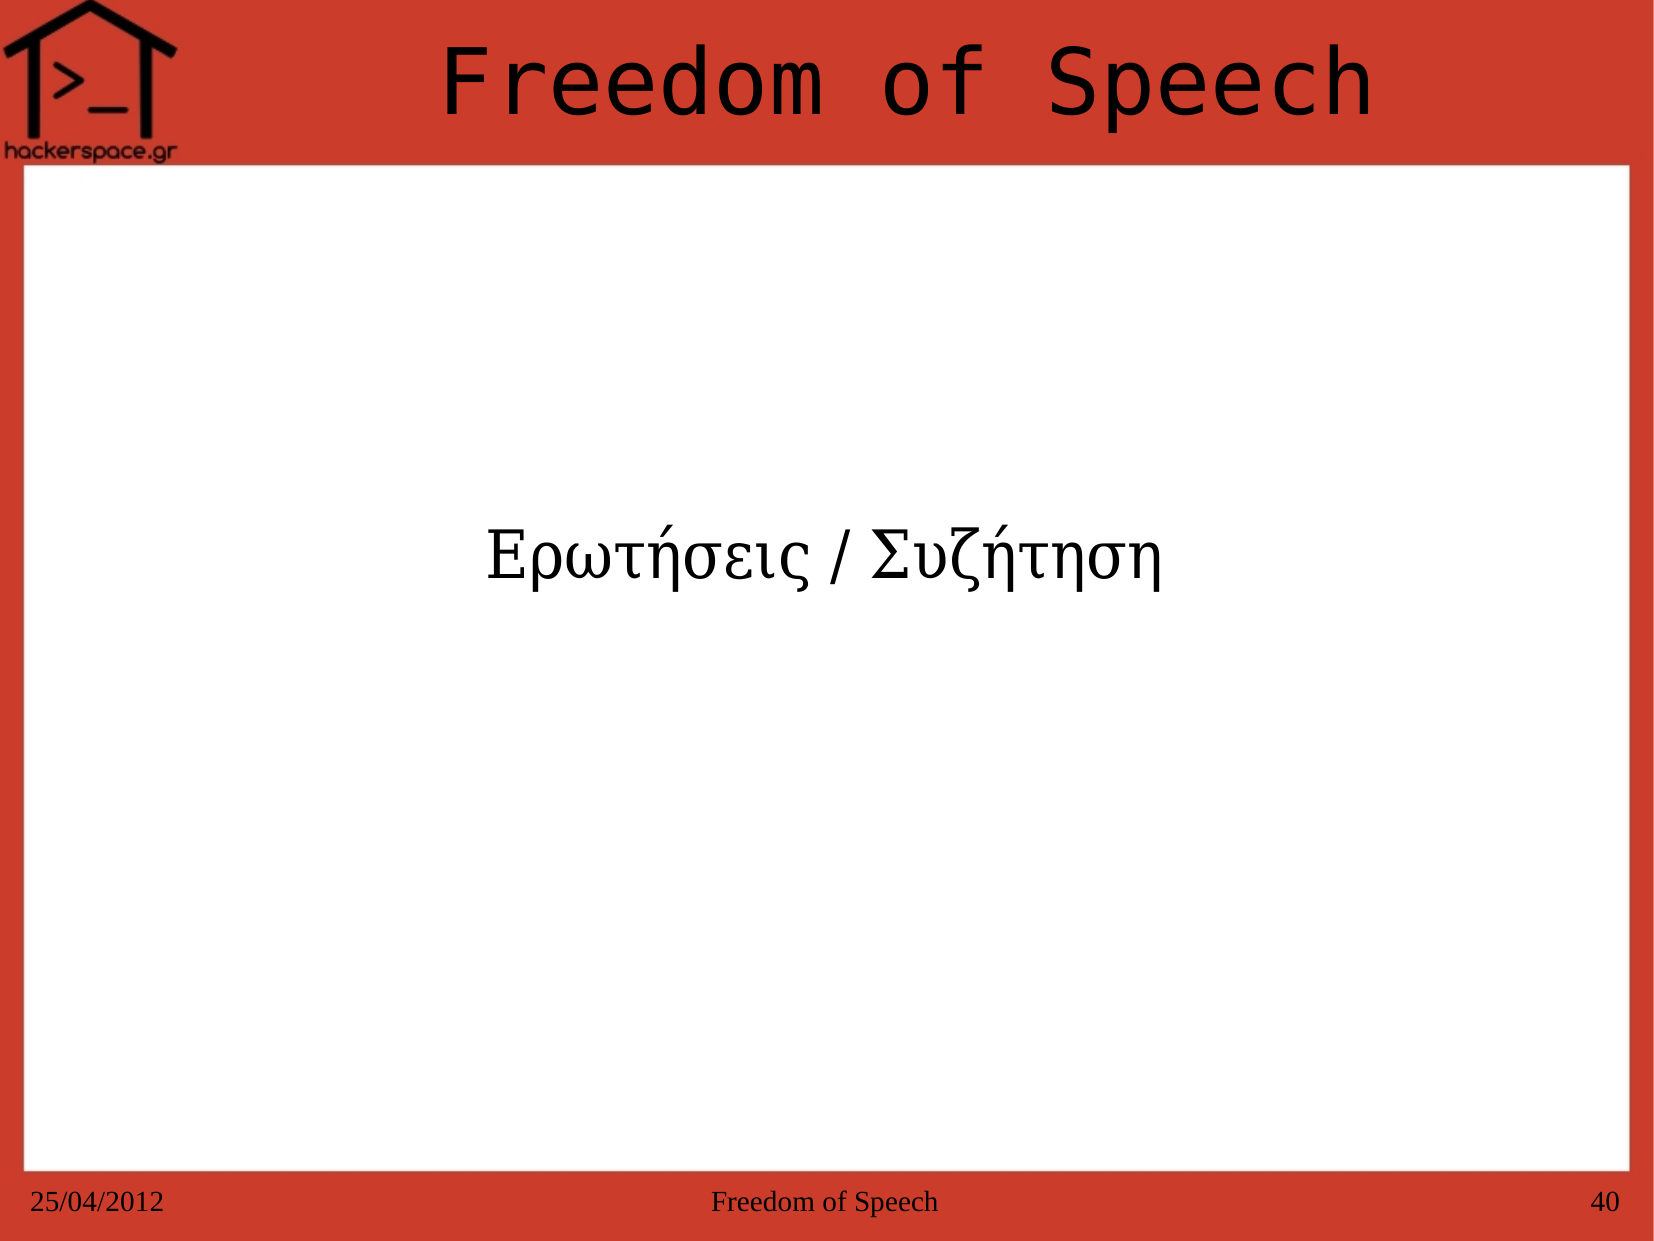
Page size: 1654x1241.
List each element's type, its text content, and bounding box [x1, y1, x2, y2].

title Freedom of Speech [195, 15, 1621, 151]
picture [0, 0, 1654, 1241]
list Ερωτήσεις / Συζήτηση [60, 195, 1591, 1141]
